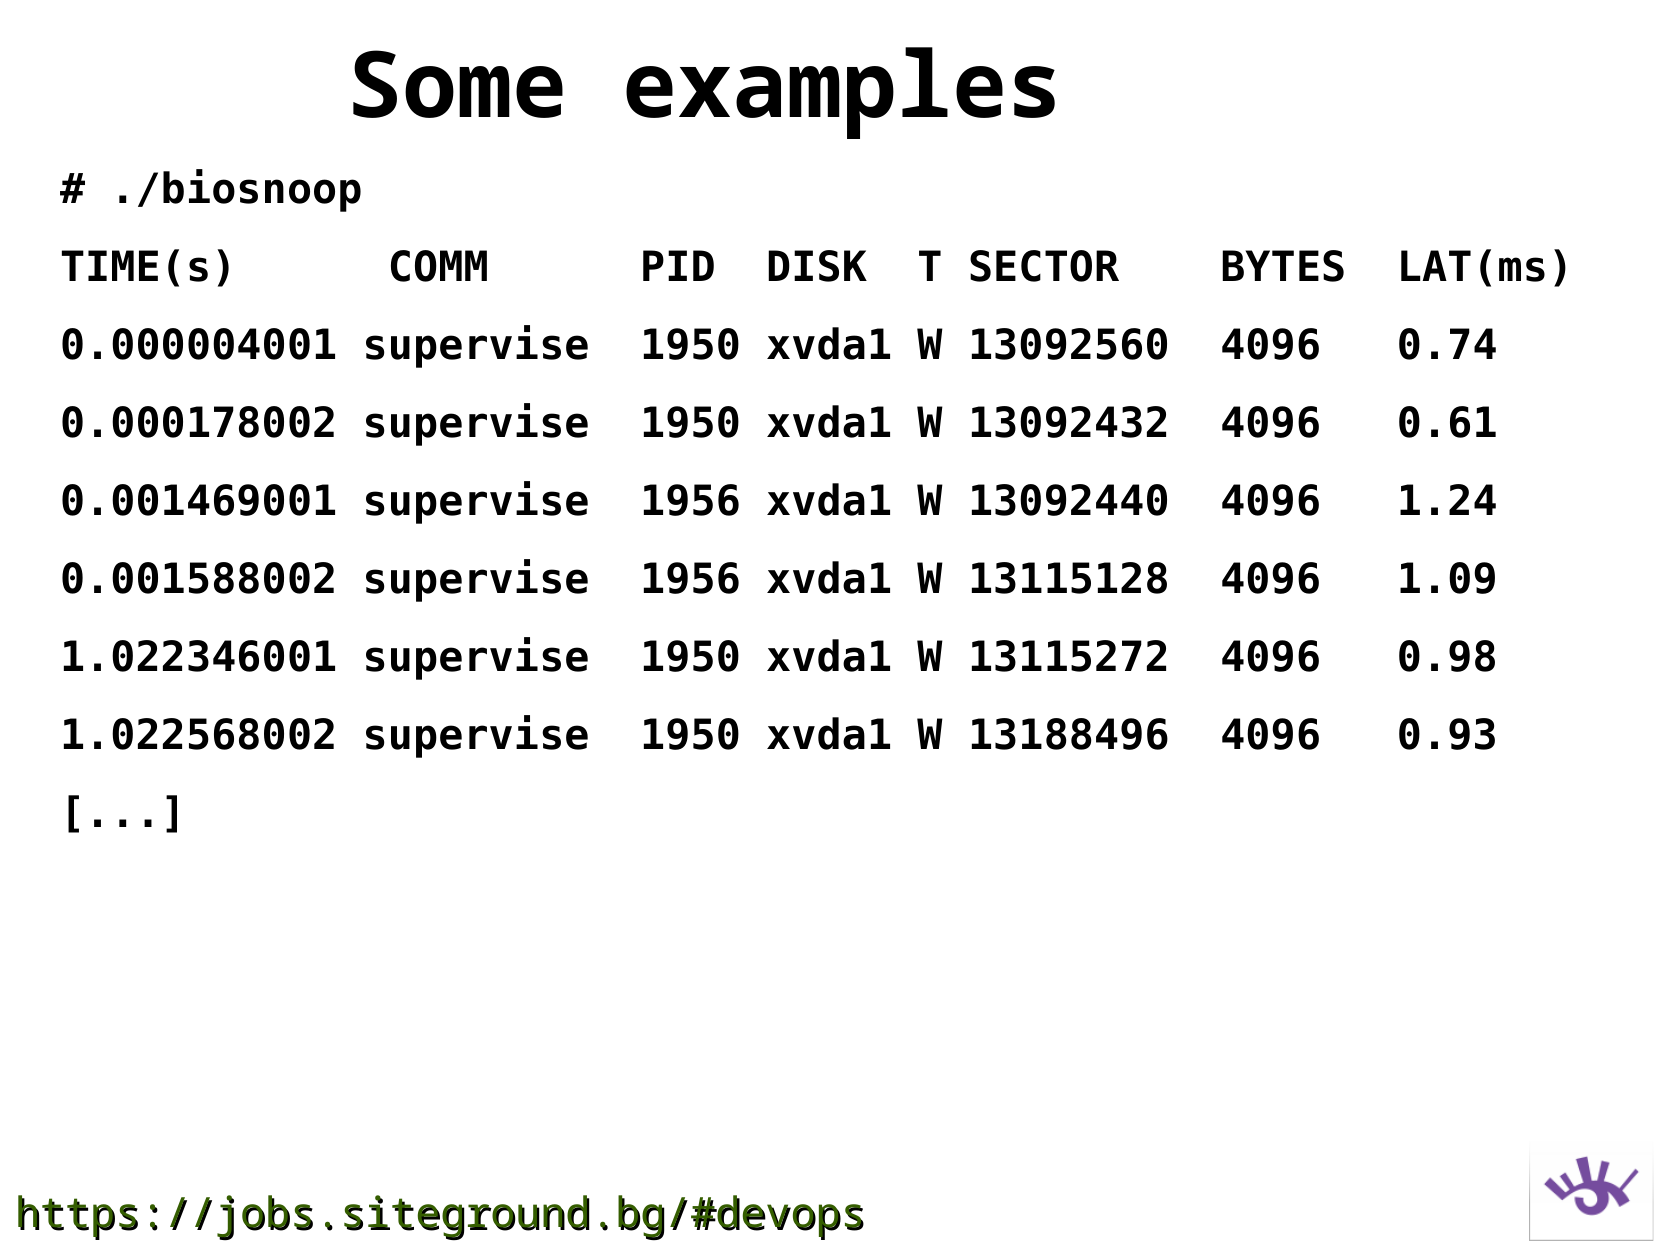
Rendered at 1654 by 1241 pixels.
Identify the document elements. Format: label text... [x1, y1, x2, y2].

title Some examples [75, 27, 1336, 137]
picture [1529, 1134, 1654, 1241]
text_box https://jobs.siteground.bg/#devops [0, 1175, 889, 1240]
list # ./biosnoop TIME(s) COMM PID DISK T SECTOR BYTES LAT(ms) 0.000004001 supervise 1950 xvda1 W 13092560 4096 0.74 0.000178002 supervise 1950 xvda1 W 13092432 4096 0.61 0.001469001 supervise 1956 xvda1 W 13092440 4096 1.24 0.001588002 supervise 1956 xvda1 W 13115128 4096 1.09 1.022346001 supervise 1950 xvda1 W 13115272 4096 0.98 1.022568002 supervise 1950 xvda1 W 13188496 4096 0.93 [...] [60, 165, 1606, 1216]
